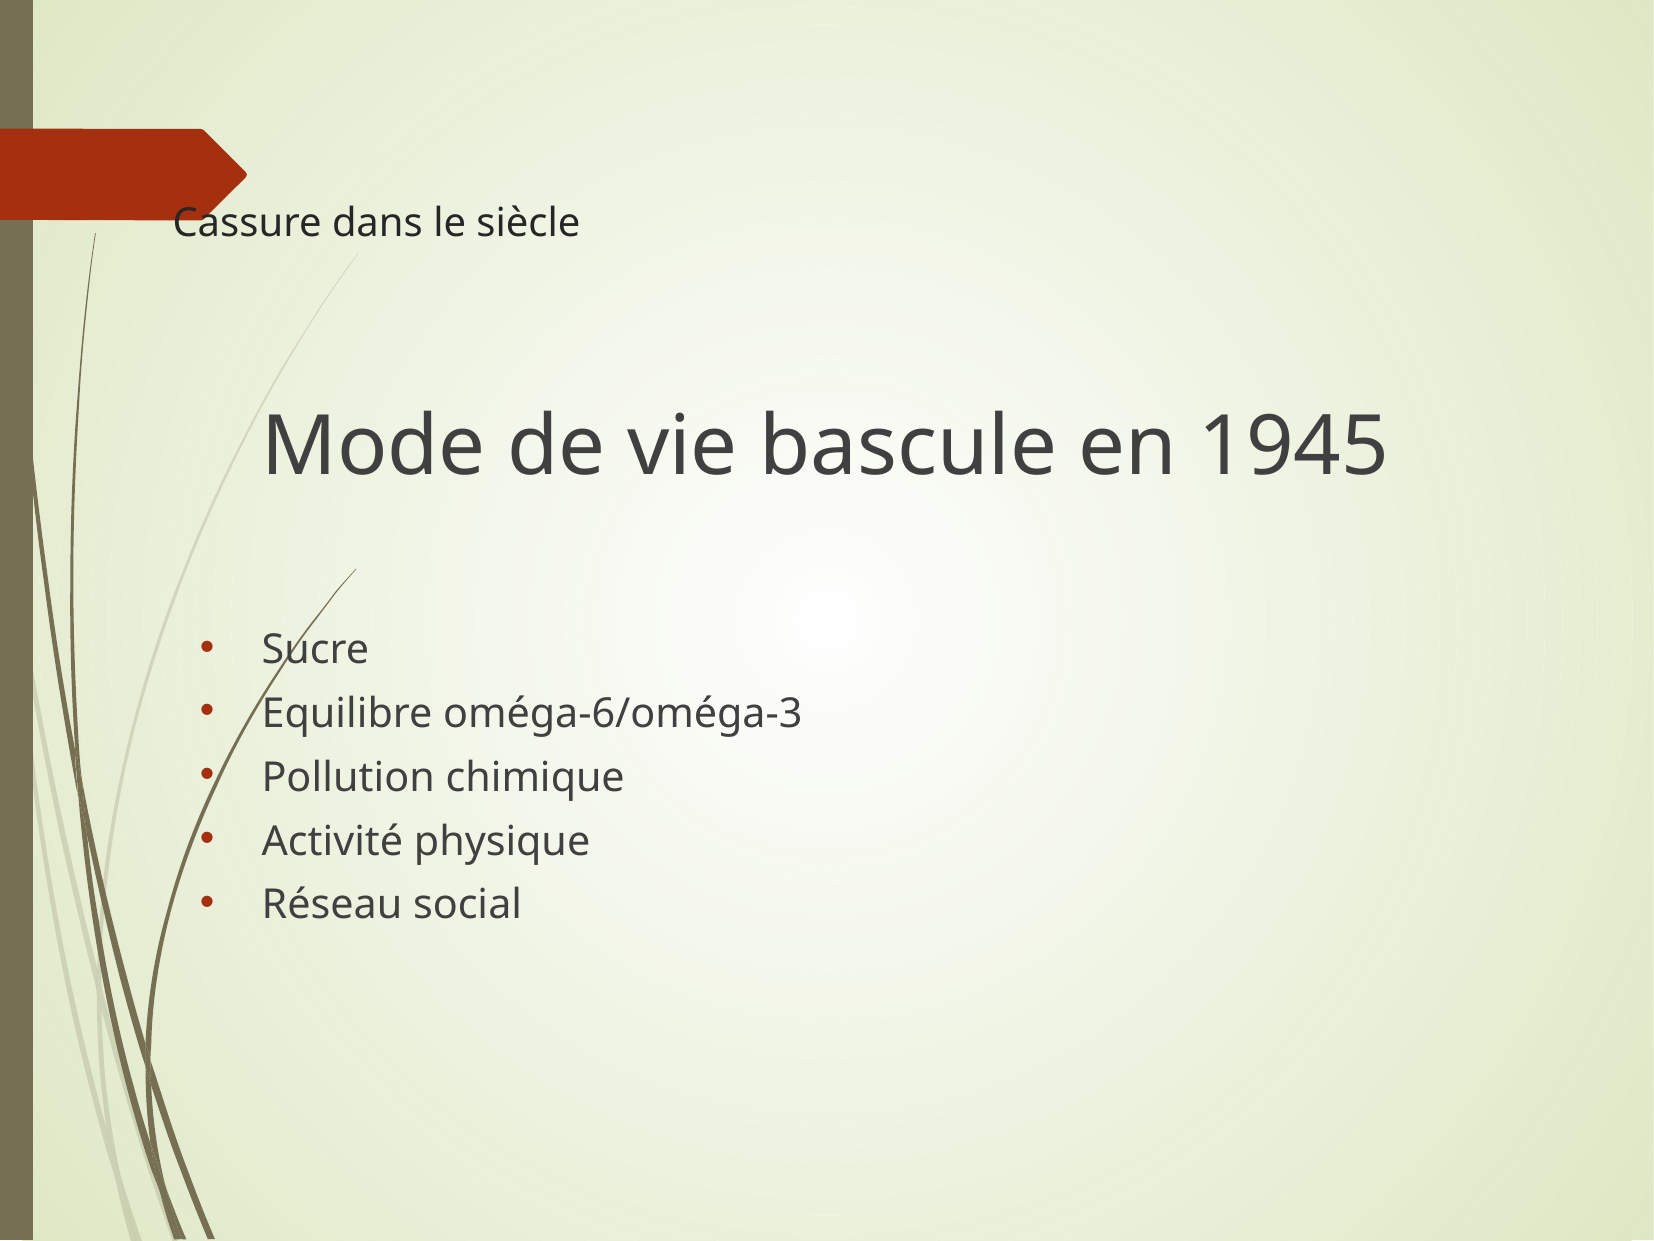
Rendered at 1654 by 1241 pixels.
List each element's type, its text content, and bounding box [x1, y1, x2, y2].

list Mode de vie bascule en 1945 Sucre Equilibre oméga-6/oméga-3 Pollution chimique Activité physique Réseau social [184, 385, 1489, 1108]
title Cassure dans le siècle [0, 186, 1489, 257]
